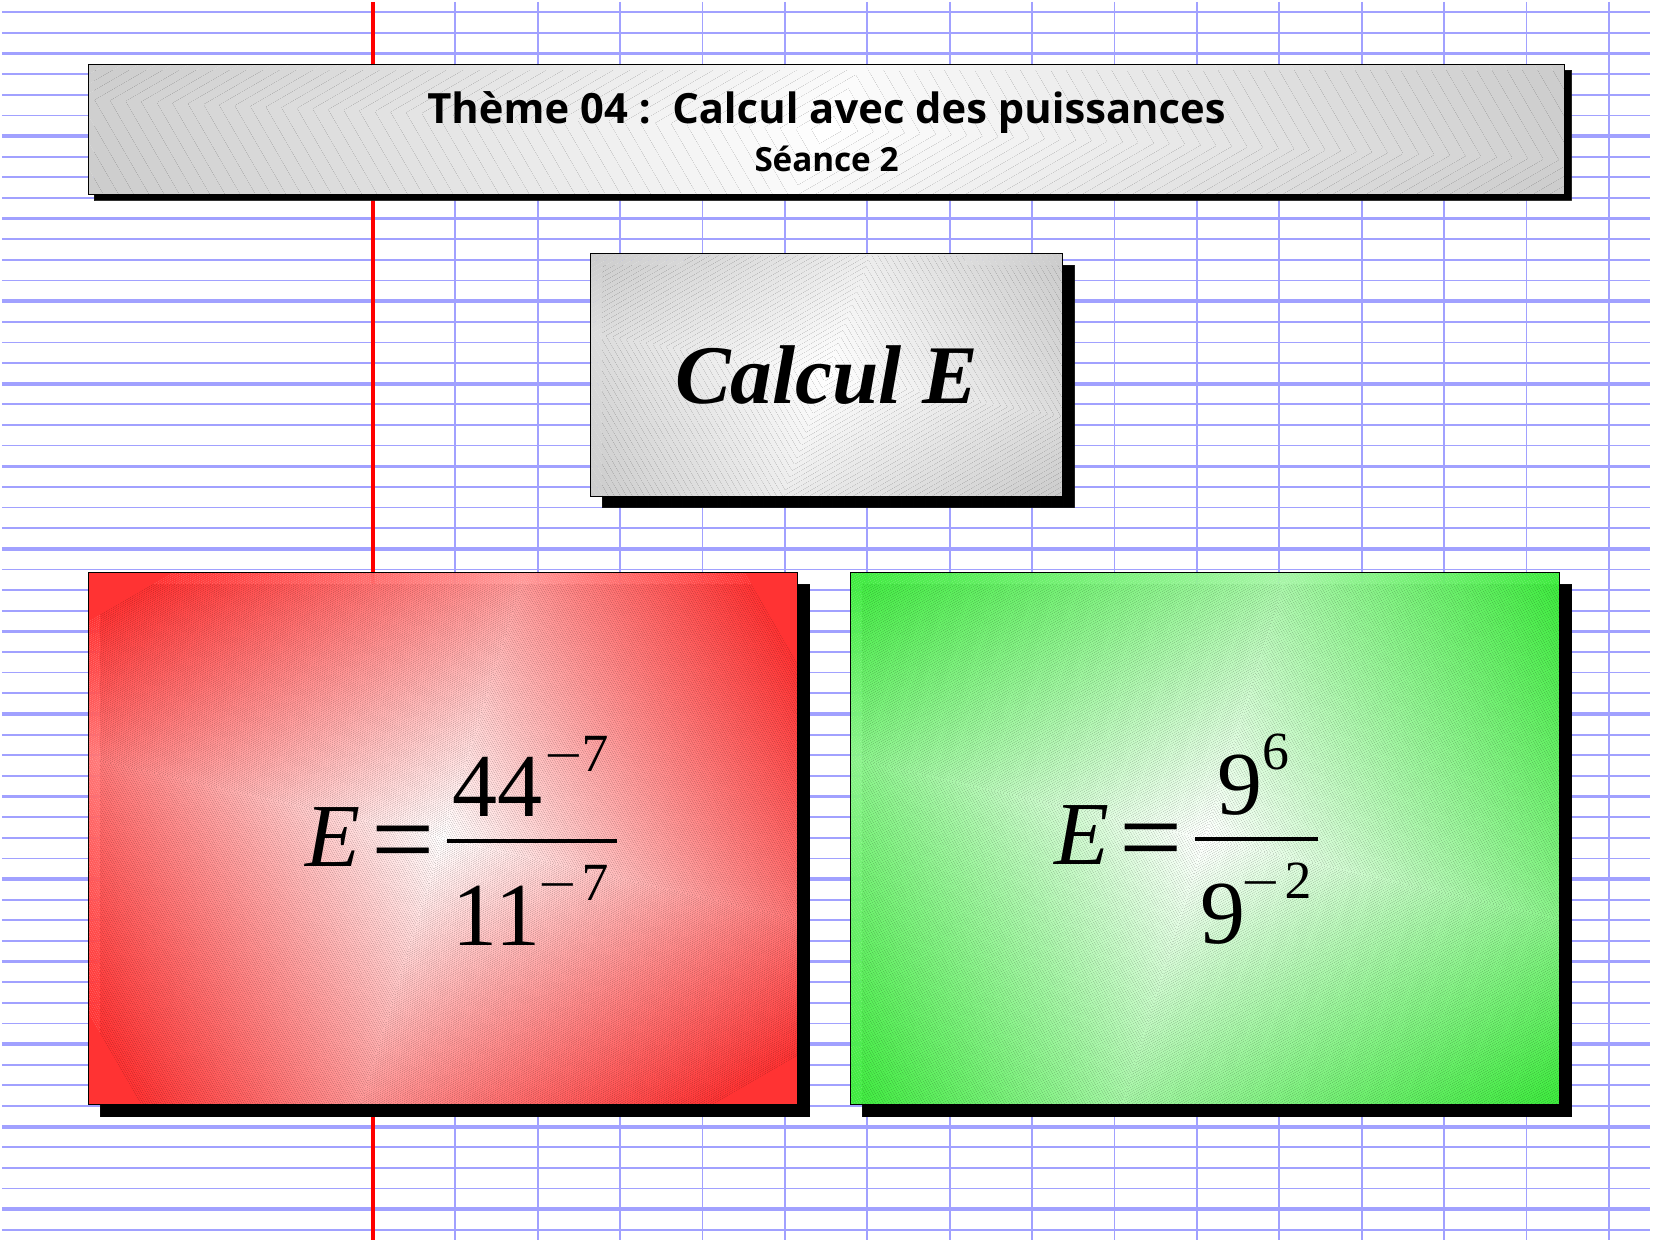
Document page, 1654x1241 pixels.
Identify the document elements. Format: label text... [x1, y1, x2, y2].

chart [277, 720, 641, 965]
picture [0, 0, 1654, 1241]
text_box Thème 04 : Calcul avec des puissances Séance 2 [88, 64, 1565, 195]
text_box [850, 572, 1560, 1105]
chart [1026, 718, 1342, 963]
text_box Calcul E [590, 253, 1063, 497]
text_box [88, 572, 798, 1105]
